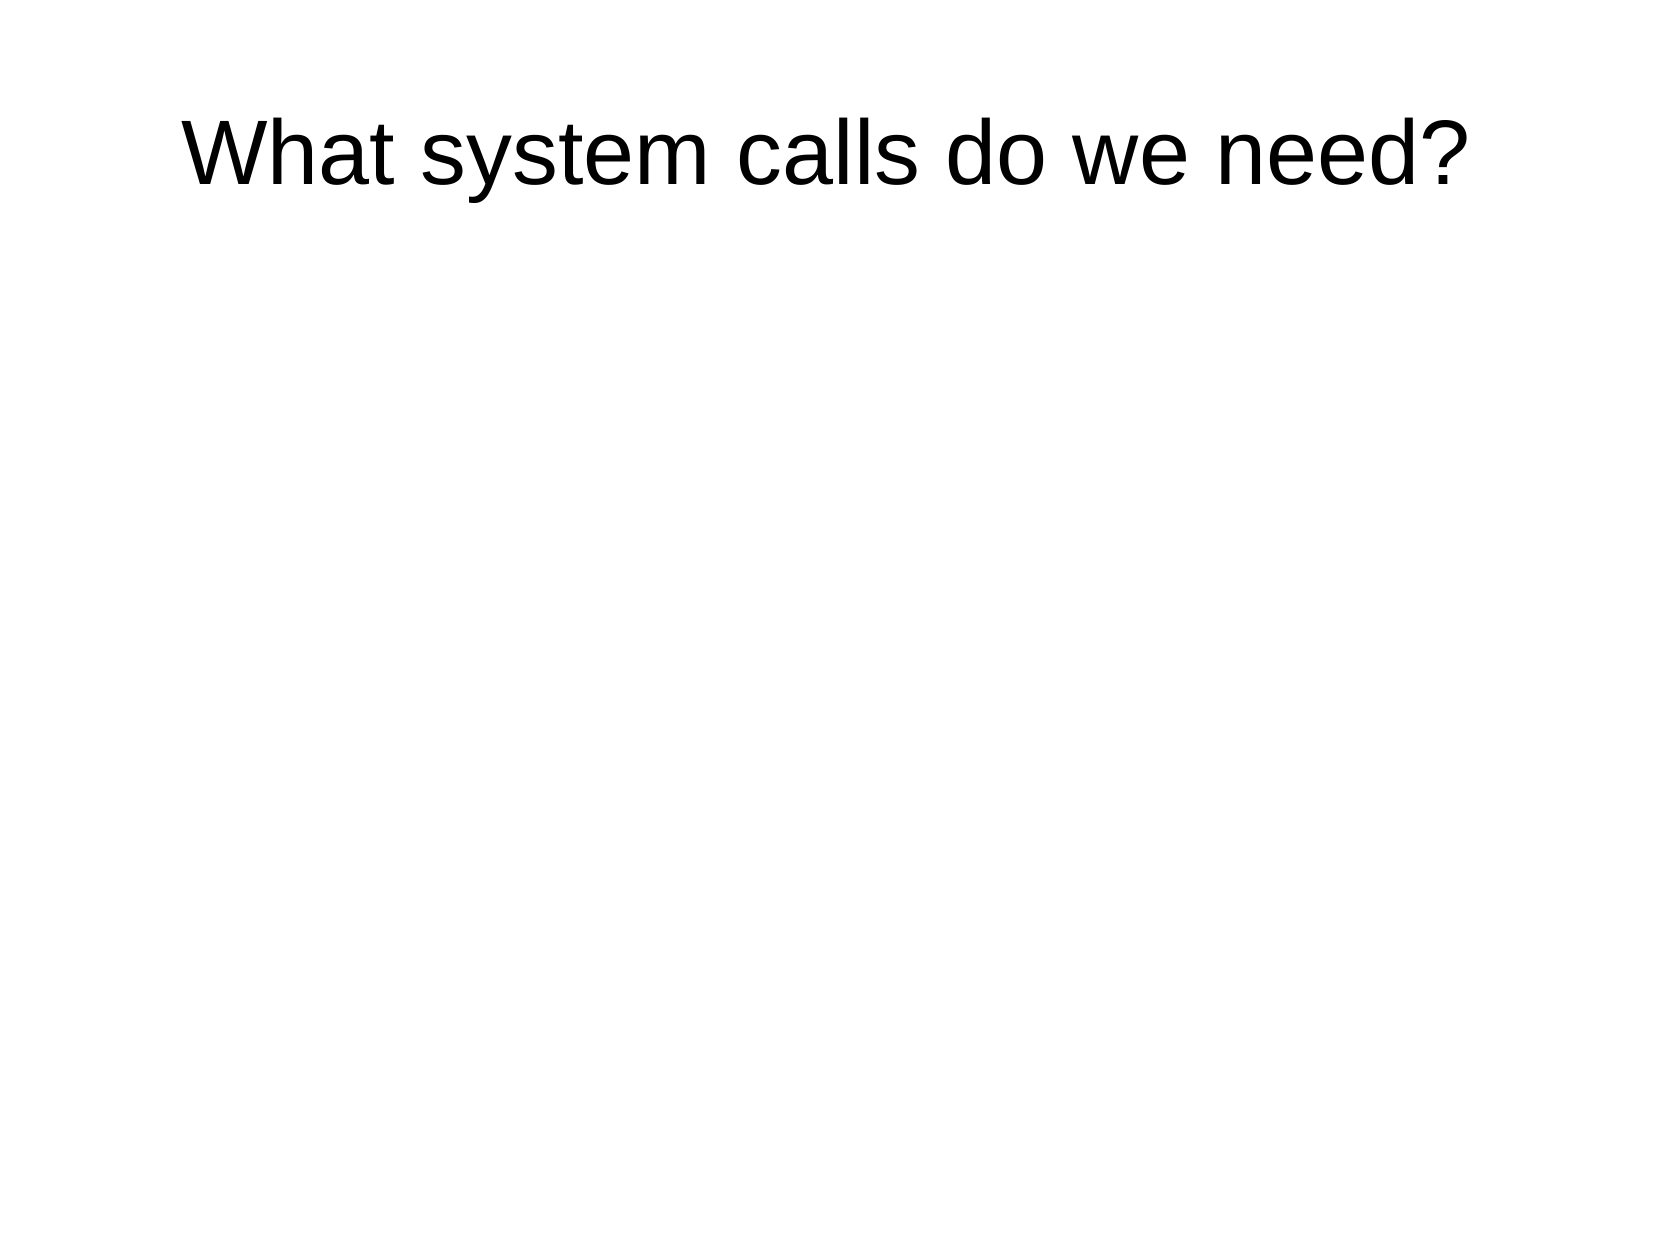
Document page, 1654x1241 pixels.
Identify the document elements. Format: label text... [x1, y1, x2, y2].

title What system calls do we need? [82, 49, 1571, 257]
